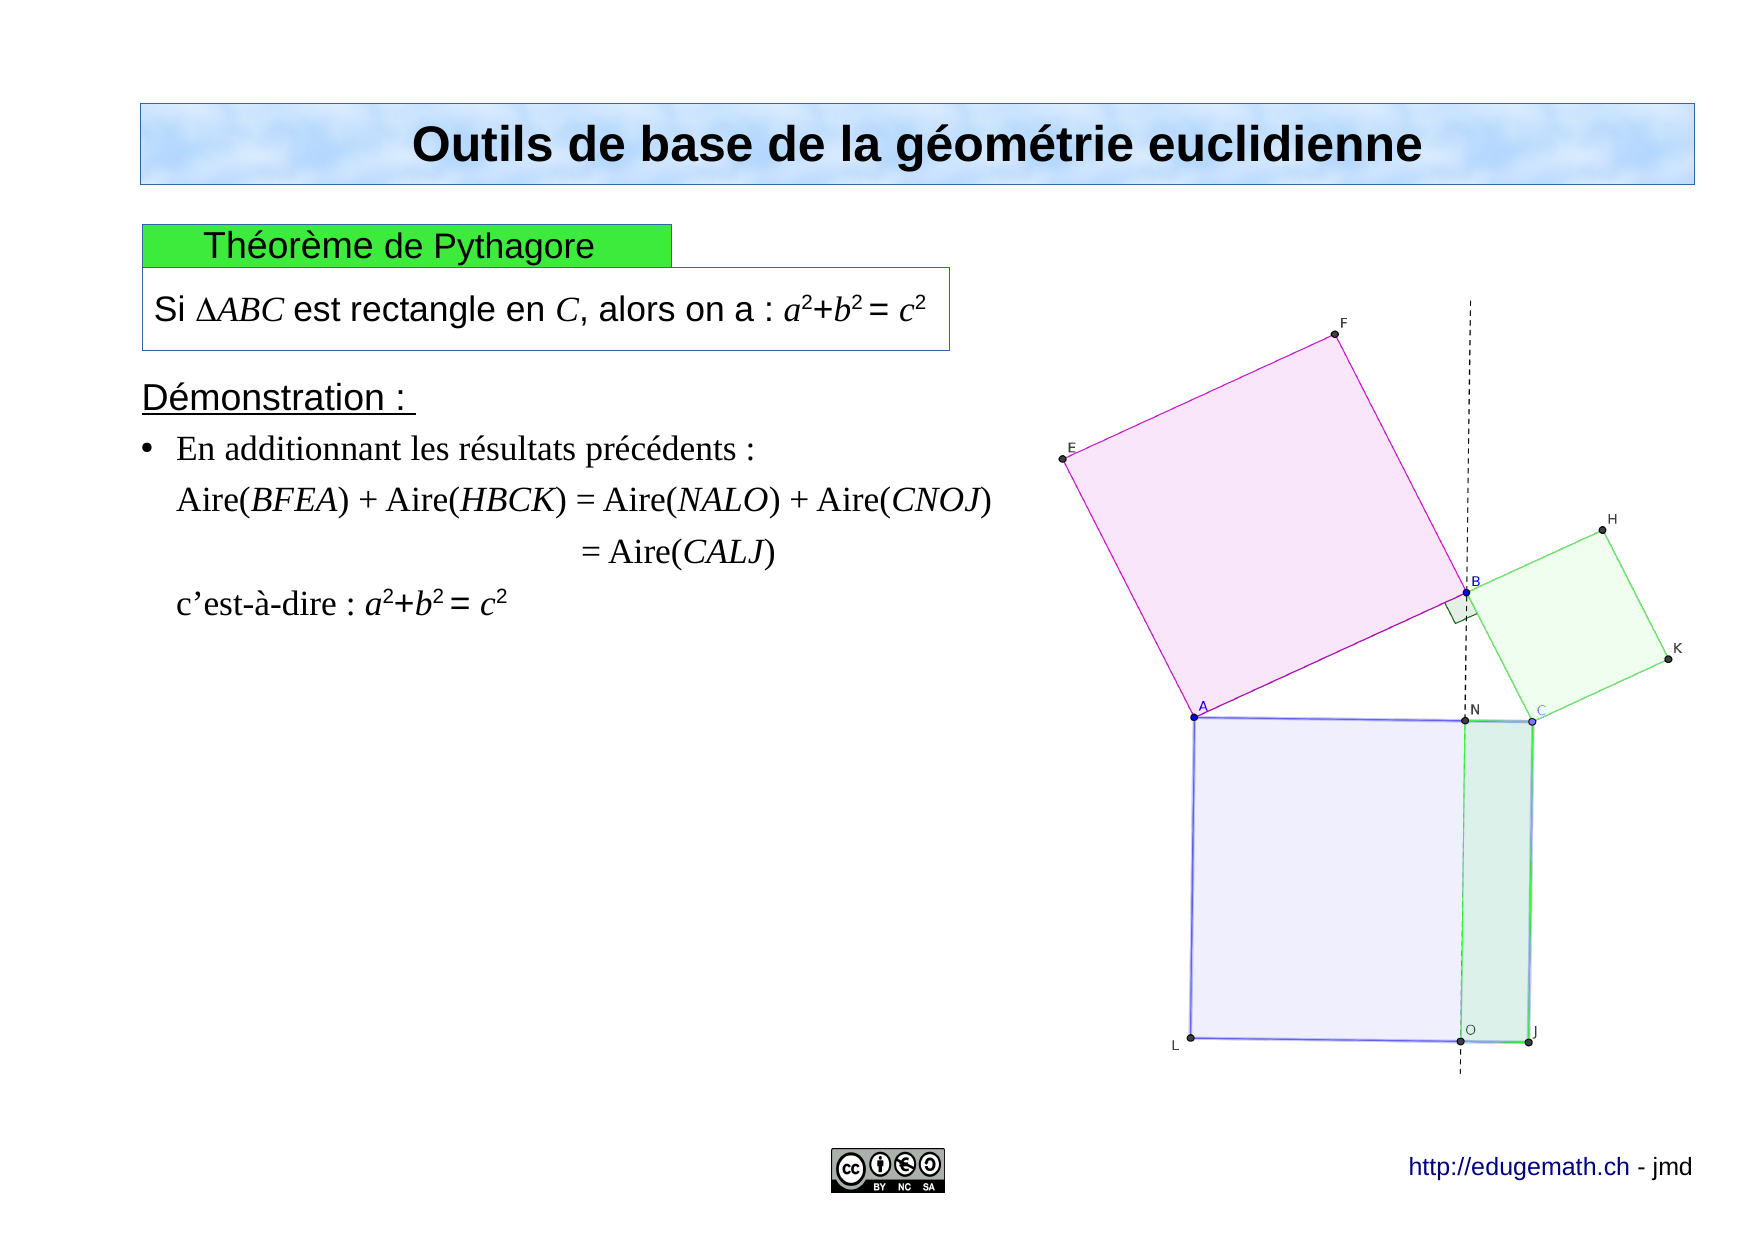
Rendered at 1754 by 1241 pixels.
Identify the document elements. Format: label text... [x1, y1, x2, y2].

text_box Théorème de Pythagore [142, 224, 672, 267]
picture [1022, 299, 1720, 1074]
text_box En additionnant les résultats précédents : Aire(BFEA) + Aire(HBCK) = Aire(NALO) + Aire(CNOJ) = Aire(CALJ) c’est-à-dire : a2+b2 = c2 [128, 416, 1022, 902]
text_box Outils de base de la géométrie euclidienne [140, 103, 1695, 185]
picture [831, 1148, 945, 1193]
text_box http://edugemath.ch - jmd [1393, 1145, 1737, 1189]
text_box Démonstration : [126, 369, 432, 426]
text_box Si DABC est rectangle en C, alors on a : a2+b2 = c2 [142, 267, 950, 351]
